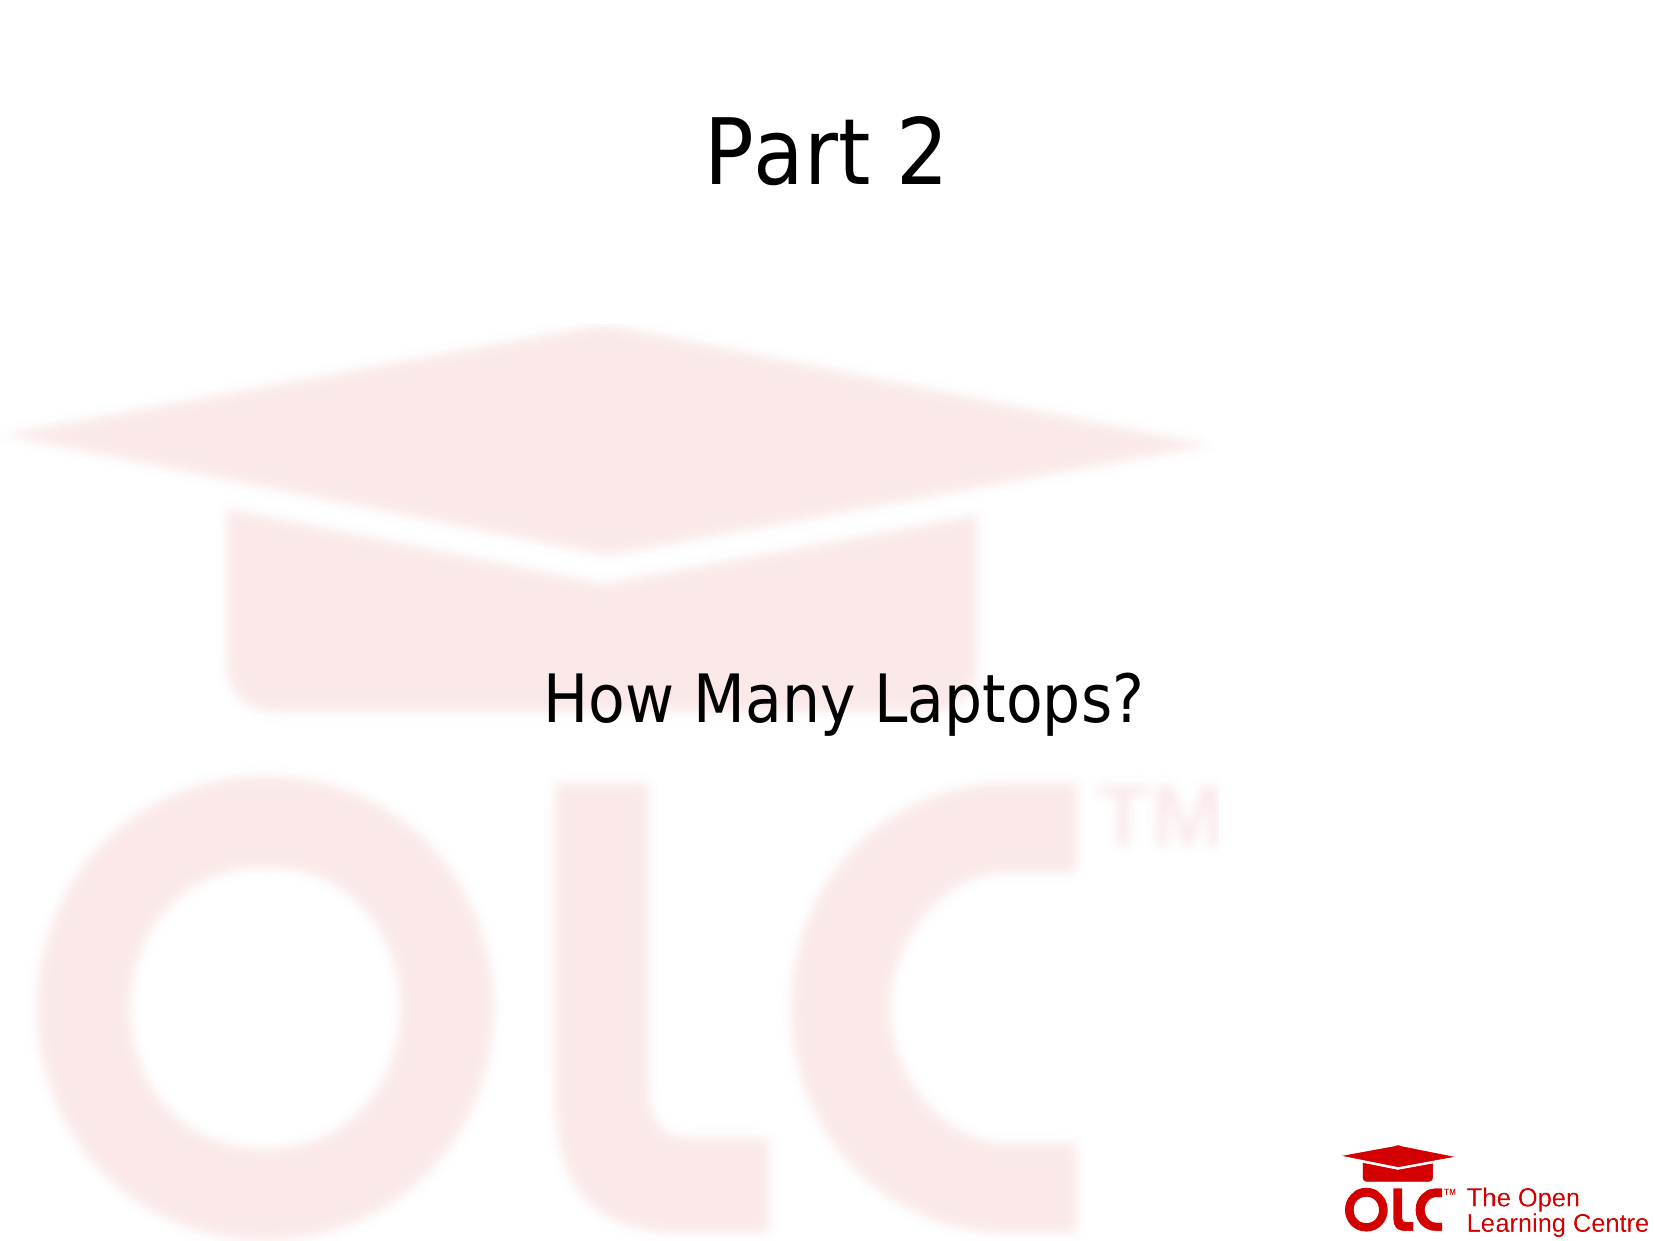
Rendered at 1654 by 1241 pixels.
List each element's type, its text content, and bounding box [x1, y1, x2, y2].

picture [0, 324, 1219, 1241]
subtitle How Many Laptops? [82, 297, 1571, 1102]
title Part 2 [82, 49, 1571, 257]
picture [1341, 1145, 1648, 1237]
